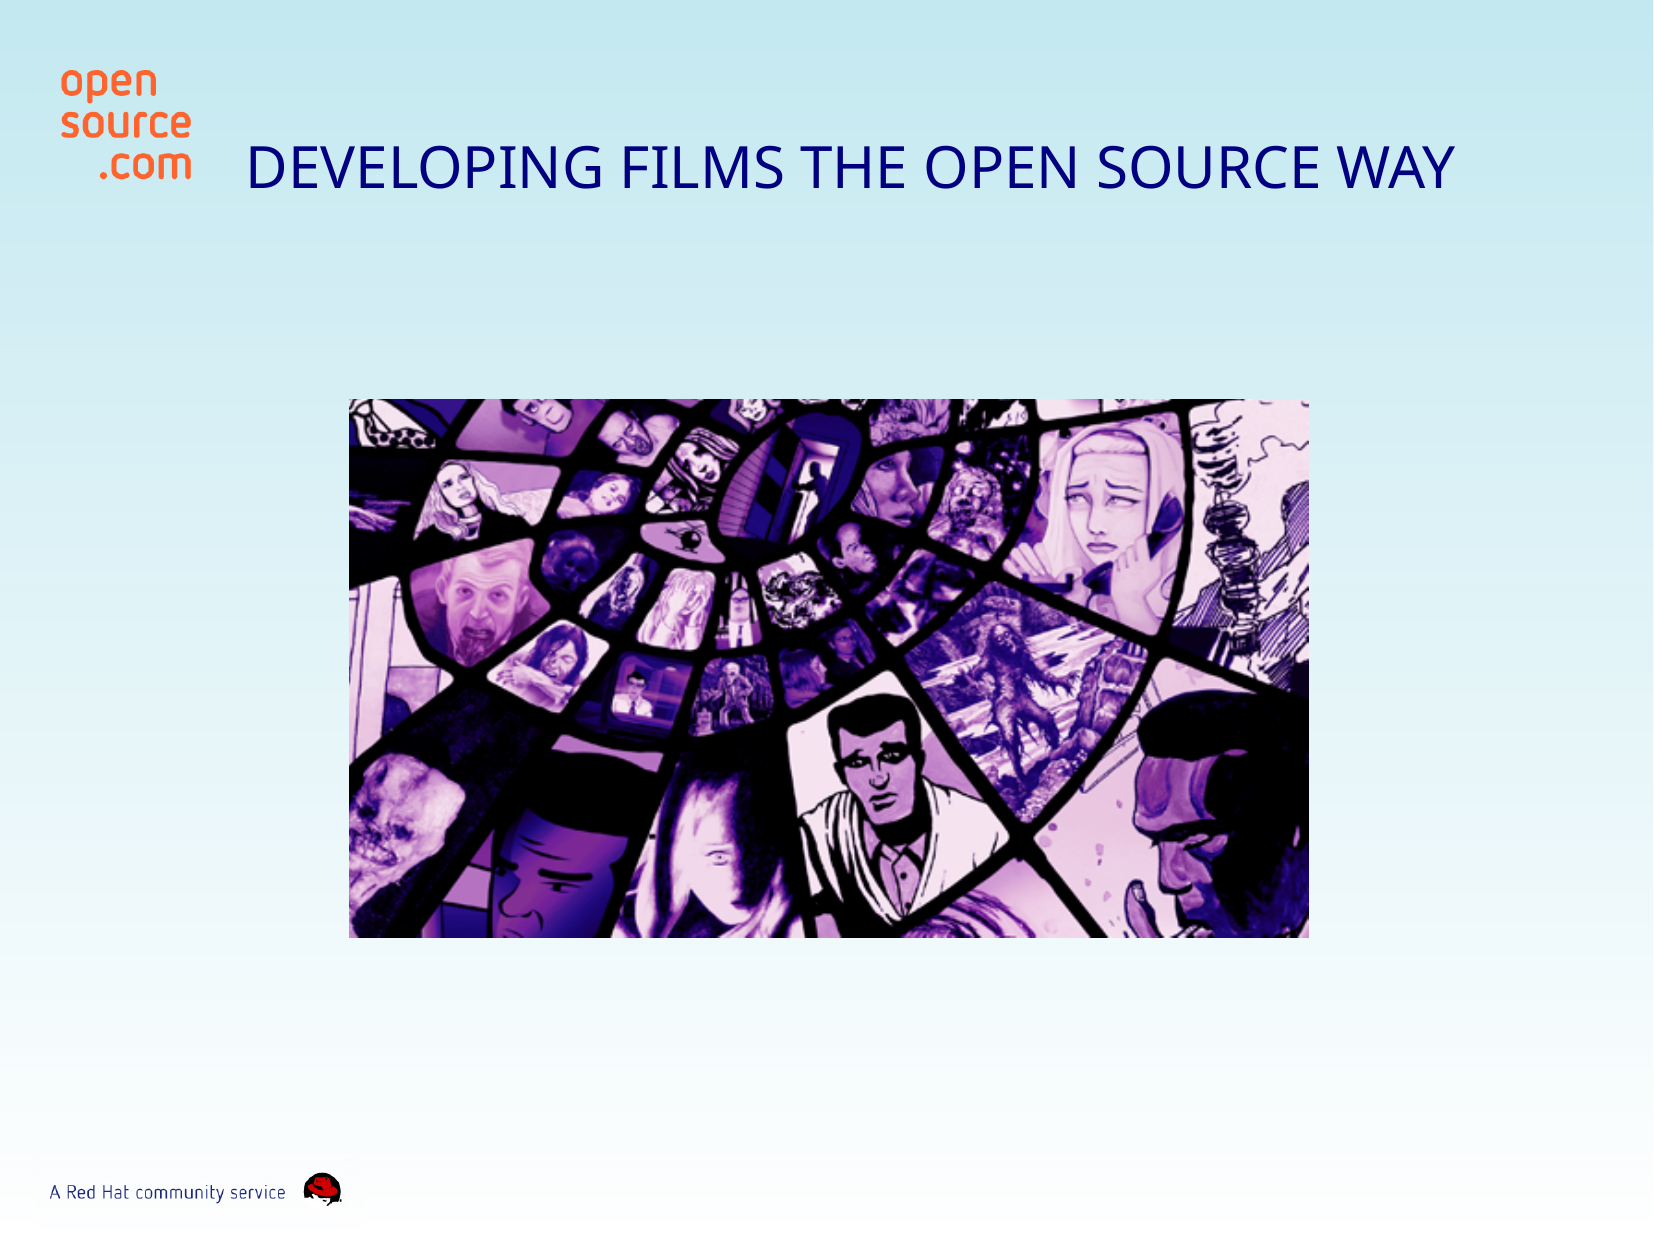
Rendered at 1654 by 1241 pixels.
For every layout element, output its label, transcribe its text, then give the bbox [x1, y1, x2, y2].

picture [0, 0, 1654, 1241]
text_box DEVELOPING FILMS THE OPEN SOURCE WAY [231, 118, 1570, 202]
